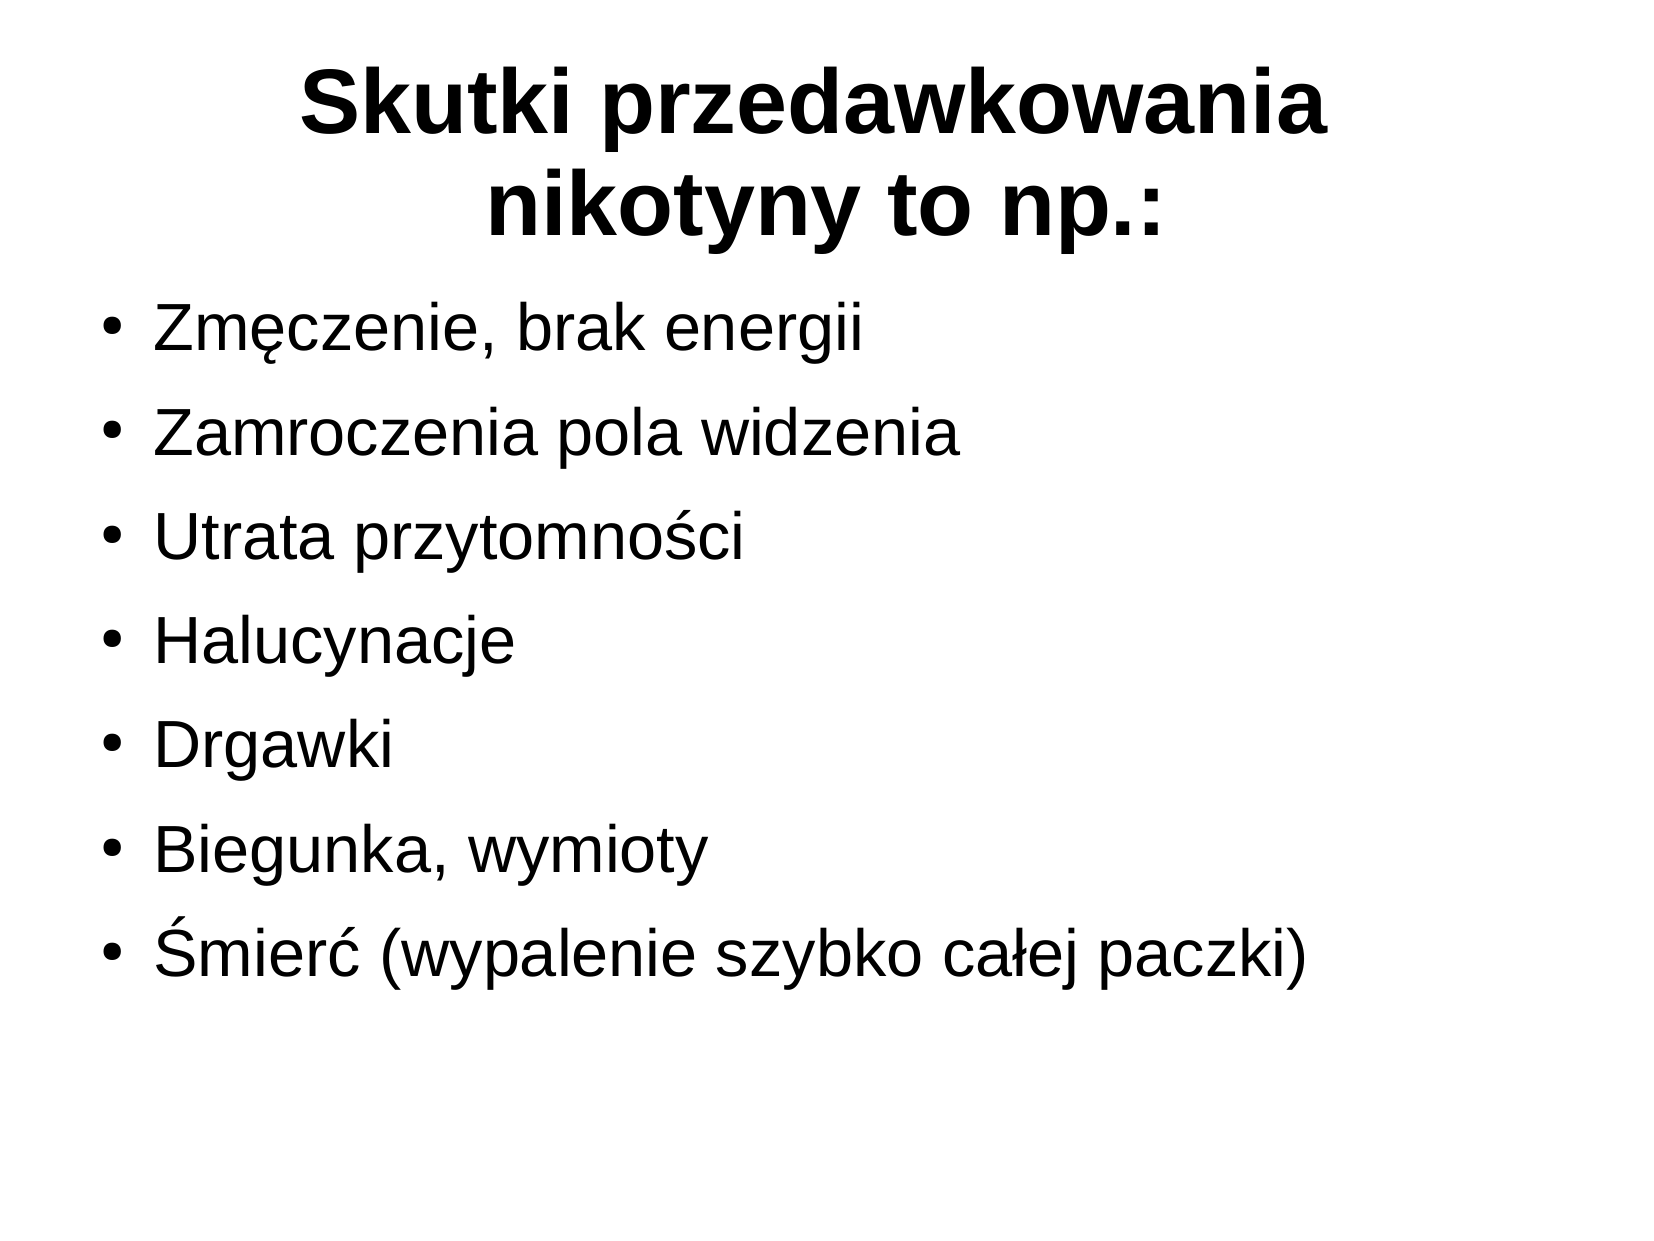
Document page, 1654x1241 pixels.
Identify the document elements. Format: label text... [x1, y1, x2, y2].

title Skutki przedawkowania nikotyny to np.: [82, 49, 1571, 257]
list Zmęczenie, brak energii Zamroczenia pola widzenia Utrata przytomności Halucynacje Drgawki Biegunka, wymioty Śmierć (wypalenie szybko całej paczki) [82, 290, 1571, 1109]
